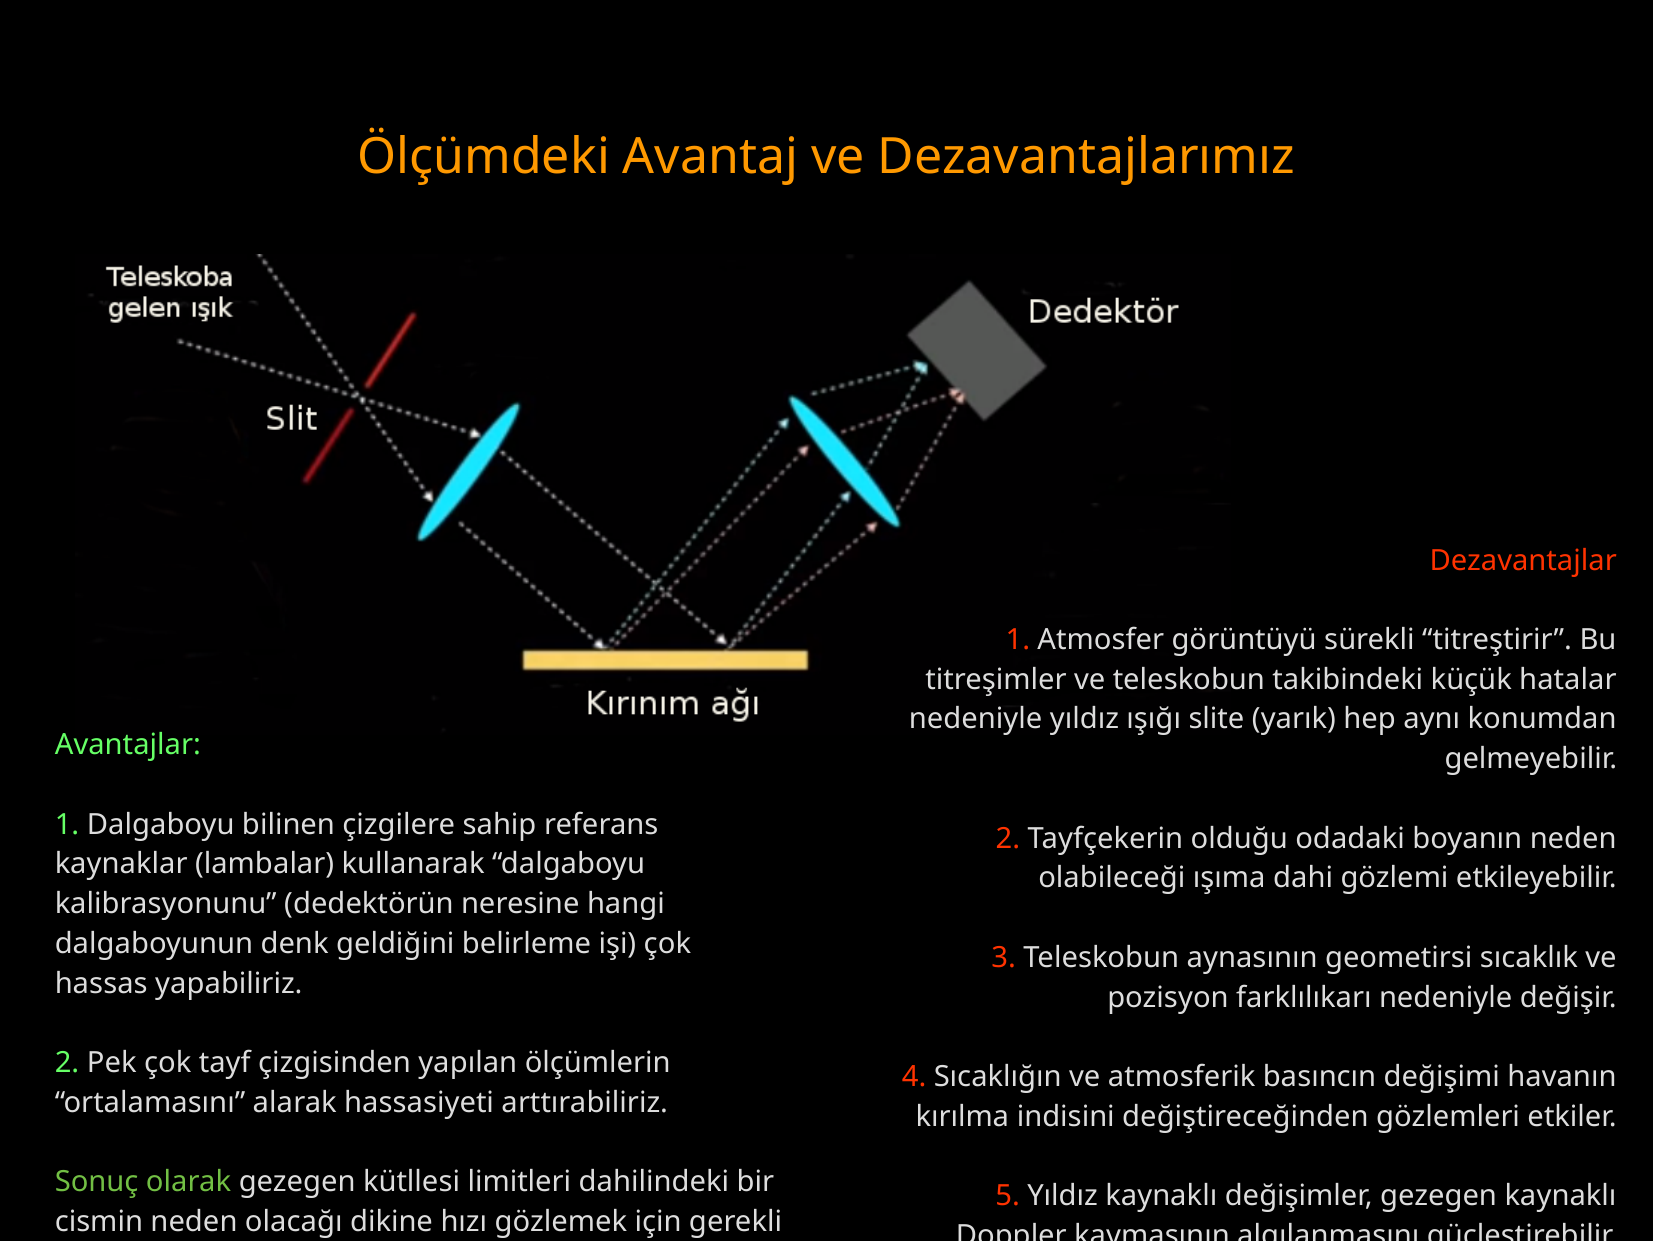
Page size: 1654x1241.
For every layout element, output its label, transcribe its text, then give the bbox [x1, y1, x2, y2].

title Ölçümdeki Avantaj ve Dezavantajlarımız [82, 87, 1571, 221]
text_box Dezavantajlar 1. Atmosfer görüntüyü sürekli “titreştirir”. Bu titreşimler ve teleskobun takibindeki küçük hatalar nedeniyle yıldız ışığı slite (yarık) hep aynı konumdan gelmeyebilir. 2. Tayfçekerin olduğu odadaki boyanın neden olabileceği ışıma dahi gözlemi etkileyebilir. 3. Teleskobun aynasının geometirsi sıcaklık ve pozisyon farklılıkarı nedeniyle değişir. 4. Sıcaklığın ve atmosferik basıncın değişimi havanın kırılma indisini değiştireceğinden gözlemleri etkiler. 5. Yıldız kaynaklı değişimler, gezegen kaynaklı Doppler kaymasının algılanmasını güçleştirebilir. [866, 531, 1632, 1227]
picture [75, 254, 1231, 735]
text_box Avantajlar: 1. Dalgaboyu bilinen çizgilere sahip referans kaynaklar (lambalar) kullanarak “dalgaboyu kalibrasyonunu” (dedektörün neresine hangi dalgaboyunun denk geldiğini belirleme işi) çok hassas yapabiliriz. 2. Pek çok tayf çizgisinden yapılan ölçümlerin “ortalamasını” alarak hassasiyeti arttırabiliriz. Sonuç olarak gezegen kütllesi limitleri dahilindeki bir cismin neden olacağı dikine hızı gözlemek için gerekli hassasiyete ulaşabiliriz! [40, 715, 806, 1232]
